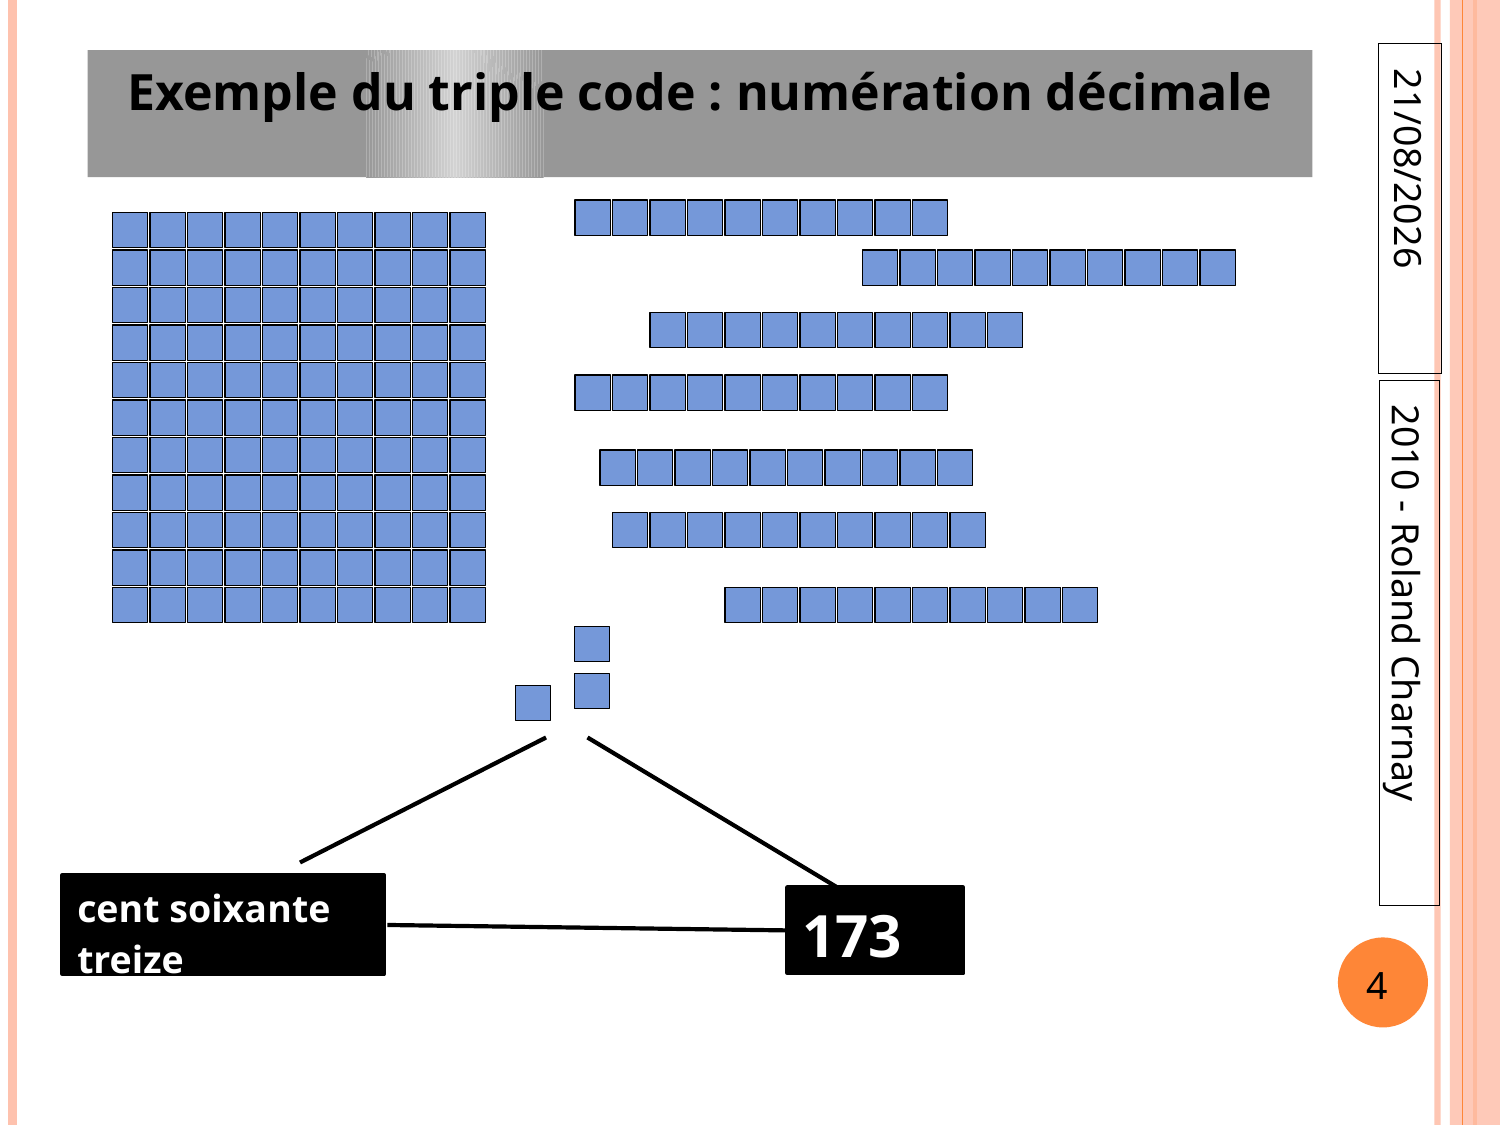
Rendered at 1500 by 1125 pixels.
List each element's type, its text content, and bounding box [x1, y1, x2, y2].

text_box [337, 549, 373, 586]
text_box [262, 549, 298, 586]
text_box [337, 249, 373, 286]
text_box [450, 474, 486, 511]
text_box [725, 512, 761, 548]
text_box [650, 375, 686, 411]
text_box [450, 362, 486, 398]
text_box [375, 474, 411, 511]
text_box [950, 587, 986, 623]
text_box [574, 673, 610, 709]
text_box [375, 512, 411, 548]
text_box [837, 312, 873, 348]
text_box [612, 375, 648, 411]
text_box [112, 399, 148, 436]
text_box [762, 200, 798, 236]
text_box [837, 587, 873, 623]
text_box [950, 512, 986, 548]
text_box [300, 549, 336, 586]
text_box [112, 249, 148, 286]
text_box [937, 450, 973, 486]
text_box [150, 512, 186, 548]
text_box [637, 450, 673, 486]
text_box [262, 437, 298, 473]
text_box [300, 437, 336, 473]
text_box [262, 362, 298, 398]
text_box [762, 512, 798, 548]
text_box [574, 626, 610, 662]
text_box [987, 587, 1023, 623]
text_box [725, 312, 761, 348]
text_box [150, 362, 186, 398]
text_box [225, 437, 261, 473]
text_box [875, 312, 911, 348]
text_box [650, 312, 686, 348]
text_box [187, 512, 223, 548]
text_box [337, 587, 373, 623]
text_box [262, 287, 298, 323]
text_box [800, 587, 836, 623]
text_box [225, 249, 261, 286]
text_box [712, 450, 748, 486]
text_box <numéro> [1351, 952, 1452, 1038]
text_box [975, 249, 1011, 286]
text_box [1012, 249, 1048, 286]
text_box [337, 437, 373, 473]
text_box [300, 512, 336, 548]
text_box [300, 587, 336, 623]
text_box [112, 212, 148, 248]
text_box [375, 587, 411, 623]
text_box [450, 549, 486, 586]
text_box [300, 362, 336, 398]
text_box [262, 512, 298, 548]
text_box [337, 399, 373, 436]
text_box [375, 212, 411, 248]
text_box [337, 324, 373, 361]
text_box [900, 249, 936, 286]
text_box [187, 212, 223, 248]
text_box [950, 312, 986, 348]
text_box [225, 362, 261, 398]
text_box [150, 287, 186, 323]
text_box [225, 474, 261, 511]
text_box [675, 450, 711, 486]
text_box [150, 324, 186, 361]
text_box [412, 399, 448, 436]
text_box [912, 375, 948, 411]
text_box [225, 549, 261, 586]
text_box [1087, 249, 1123, 286]
text_box [450, 324, 486, 361]
text_box [187, 399, 223, 436]
text_box [112, 587, 148, 623]
text_box [725, 587, 761, 623]
text_box [187, 587, 223, 623]
text_box [375, 549, 411, 586]
text_box [225, 587, 261, 623]
text_box [112, 474, 148, 511]
text_box [450, 399, 486, 436]
text_box [112, 512, 148, 548]
text_box [225, 324, 261, 361]
text_box [337, 212, 373, 248]
text_box [650, 200, 686, 236]
text_box [187, 362, 223, 398]
text_box [262, 474, 298, 511]
text_box [1162, 249, 1198, 286]
text_box [225, 287, 261, 323]
text_box [300, 399, 336, 436]
text_box [412, 362, 448, 398]
text_box [375, 324, 411, 361]
text_box [450, 512, 486, 548]
text_box [837, 200, 873, 236]
text_box [837, 512, 873, 548]
text_box [1062, 587, 1098, 623]
text_box [150, 249, 186, 286]
text_box [600, 450, 636, 486]
text_box [375, 437, 411, 473]
text_box [787, 450, 823, 486]
text_box [412, 287, 448, 323]
text_box [862, 450, 898, 486]
text_box [762, 375, 798, 411]
list Exemple du triple code : numération décimale [87, 50, 1313, 178]
text_box [112, 437, 148, 473]
text_box [912, 587, 948, 623]
text_box [375, 249, 411, 286]
text_box [375, 362, 411, 398]
text_box [450, 437, 486, 473]
text_box [112, 362, 148, 398]
text_box [262, 324, 298, 361]
text_box [687, 512, 723, 548]
text_box [800, 312, 836, 348]
text_box [912, 512, 948, 548]
text_box [875, 375, 911, 411]
text_box [412, 474, 448, 511]
text_box [300, 474, 336, 511]
text_box [412, 212, 448, 248]
text_box [262, 212, 298, 248]
text_box [725, 375, 761, 411]
text_box [187, 249, 223, 286]
text_box cent soixante-treize [62, 874, 384, 975]
text_box [375, 287, 411, 323]
text_box [687, 312, 723, 348]
text_box [725, 200, 761, 236]
text_box [1050, 249, 1086, 286]
text_box [412, 249, 448, 286]
text_box [150, 212, 186, 248]
text_box [225, 399, 261, 436]
text_box [762, 587, 798, 623]
text_box [412, 437, 448, 473]
text_box [800, 512, 836, 548]
text_box [150, 399, 186, 436]
text_box [337, 287, 373, 323]
text_box 173 [787, 887, 964, 974]
text_box [750, 450, 786, 486]
text_box [1200, 249, 1236, 286]
text_box [187, 437, 223, 473]
text_box [762, 312, 798, 348]
text_box [187, 474, 223, 511]
text_box [187, 549, 223, 586]
text_box [262, 399, 298, 436]
text_box [337, 362, 373, 398]
text_box [987, 312, 1023, 348]
text_box [875, 200, 911, 236]
text_box [150, 549, 186, 586]
text_box [412, 587, 448, 623]
text_box [187, 324, 223, 361]
text_box [875, 512, 911, 548]
text_box [225, 212, 261, 248]
text_box [112, 287, 148, 323]
text_box [450, 212, 486, 248]
text_box [912, 312, 948, 348]
text_box [450, 249, 486, 286]
text_box [900, 450, 936, 486]
text_box [150, 587, 186, 623]
text_box [687, 375, 723, 411]
text_box [837, 375, 873, 411]
text_box [912, 200, 948, 236]
text_box [612, 512, 648, 548]
text_box [937, 249, 973, 286]
text_box [862, 249, 898, 286]
text_box [575, 375, 611, 411]
text_box [262, 587, 298, 623]
text_box [450, 287, 486, 323]
text_box [1125, 249, 1161, 286]
text_box [412, 512, 448, 548]
text_box [1025, 587, 1061, 623]
text_box [825, 450, 861, 486]
text_box [515, 685, 551, 721]
text_box [450, 587, 486, 623]
text_box [800, 200, 836, 236]
text_box [300, 287, 336, 323]
text_box [262, 249, 298, 286]
text_box [337, 474, 373, 511]
text_box [150, 437, 186, 473]
text_box [650, 512, 686, 548]
text_box [300, 324, 336, 361]
text_box [225, 512, 261, 548]
text_box [112, 549, 148, 586]
text_box [612, 200, 648, 236]
text_box [687, 200, 723, 236]
text_box [412, 324, 448, 361]
text_box [150, 474, 186, 511]
text_box [412, 549, 448, 586]
text_box [575, 200, 611, 236]
text_box [800, 375, 836, 411]
text_box [375, 399, 411, 436]
text_box [337, 512, 373, 548]
text_box [300, 212, 336, 248]
text_box [875, 587, 911, 623]
text_box [187, 287, 223, 323]
text_box [112, 324, 148, 361]
text_box [300, 249, 336, 286]
